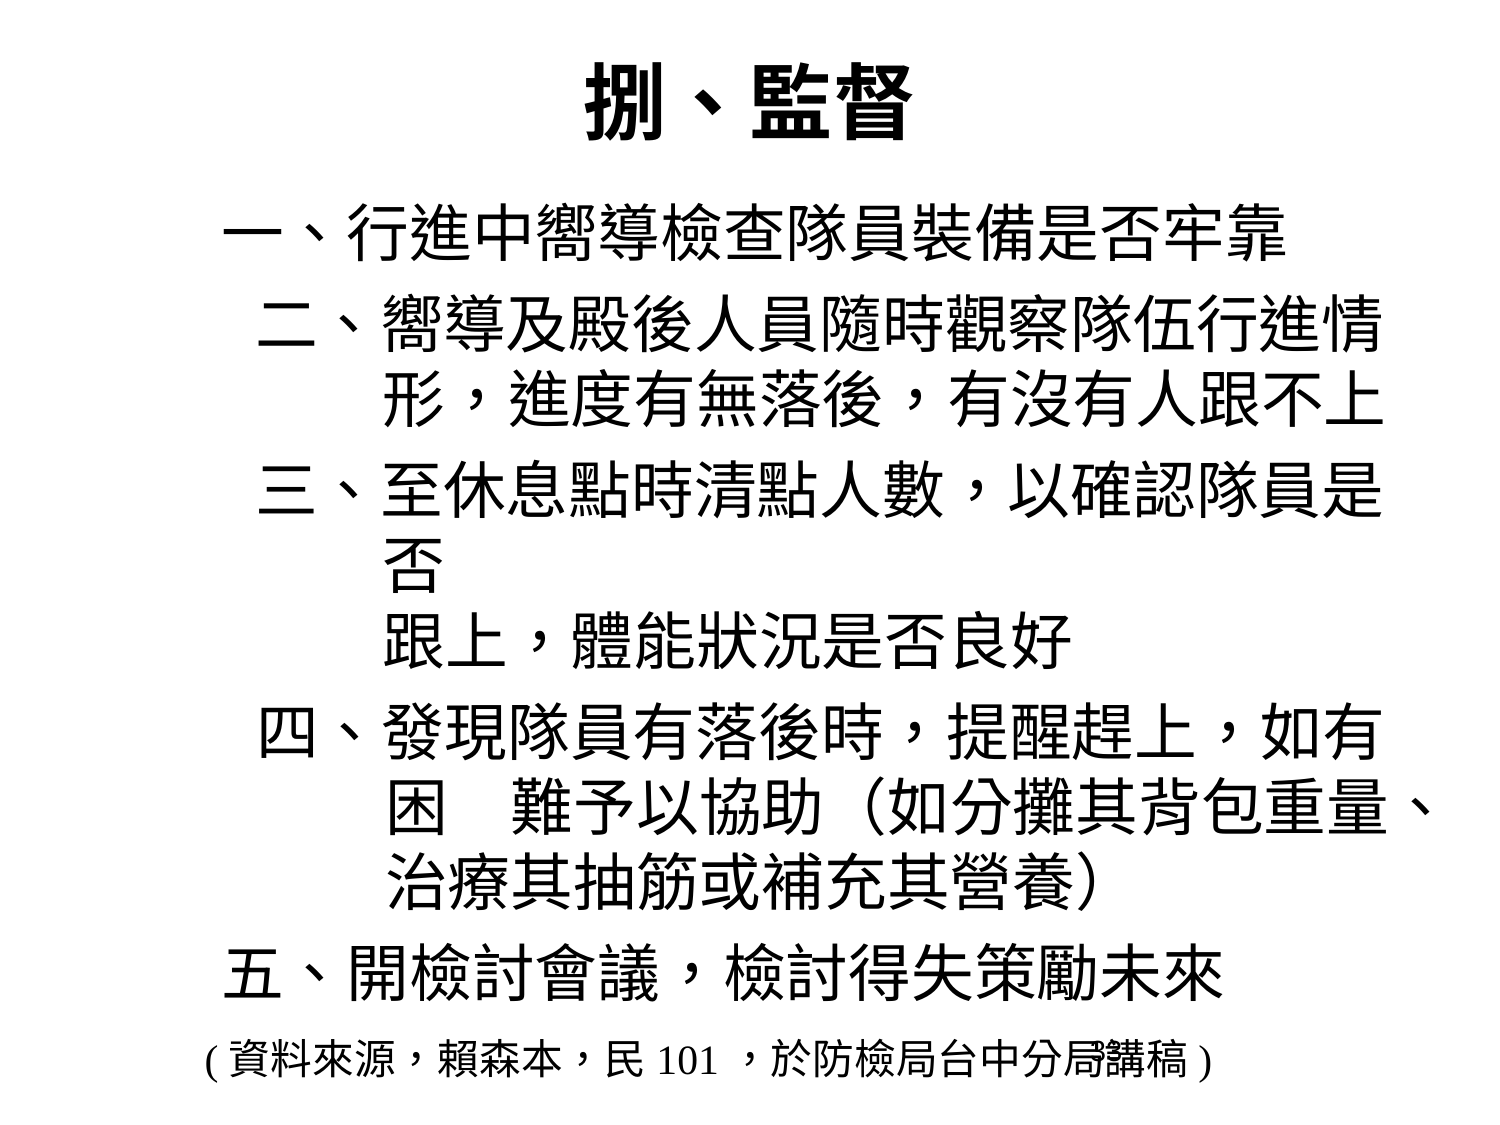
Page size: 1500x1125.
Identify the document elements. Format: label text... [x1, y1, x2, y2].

text_box 33 [1074, 1025, 1426, 1103]
title 捌、監督 [49, 42, 1451, 147]
text_box (資料來源，賴森本，民101，於防檢局台中分局講稿) [88, 1025, 1329, 1092]
list 一、行進中嚮導檢查隊員裝備是否牢靠 二、嚮導及殿後人員隨時觀察隊伍行進情形，進度有無落後，有沒有人跟不上 三、至休息點時清點人數，以確認隊員是否 跟上，體能狀況是否良好 四、發現隊員有落後時，提醒趕上，如有困 難予以協助（如分攤其背包重量、治療其抽筋或補充其營養） 五、開檢討會議，檢討得失策勵未來 [112, 186, 1426, 1025]
